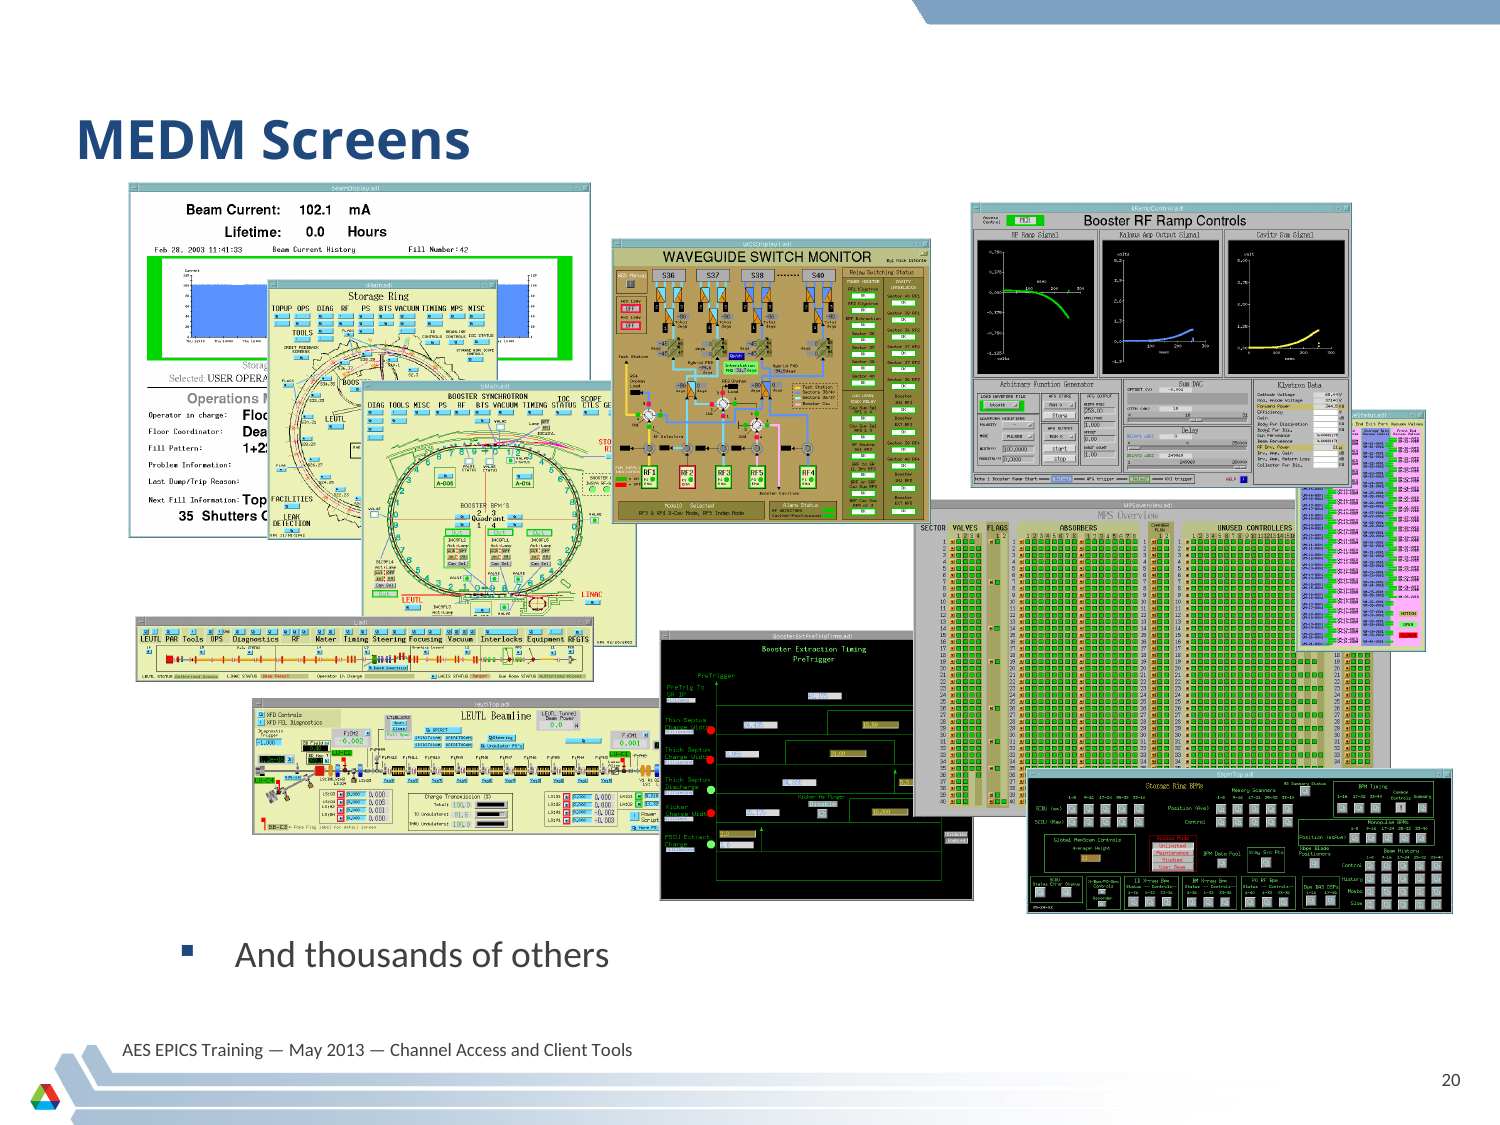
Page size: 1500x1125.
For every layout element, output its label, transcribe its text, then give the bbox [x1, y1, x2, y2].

list And thousands of others [163, 933, 1065, 994]
picture [0, 1037, 1500, 1125]
picture [0, 0, 1500, 26]
title MEDM Screens [75, 45, 1426, 233]
picture [128, 182, 1453, 915]
